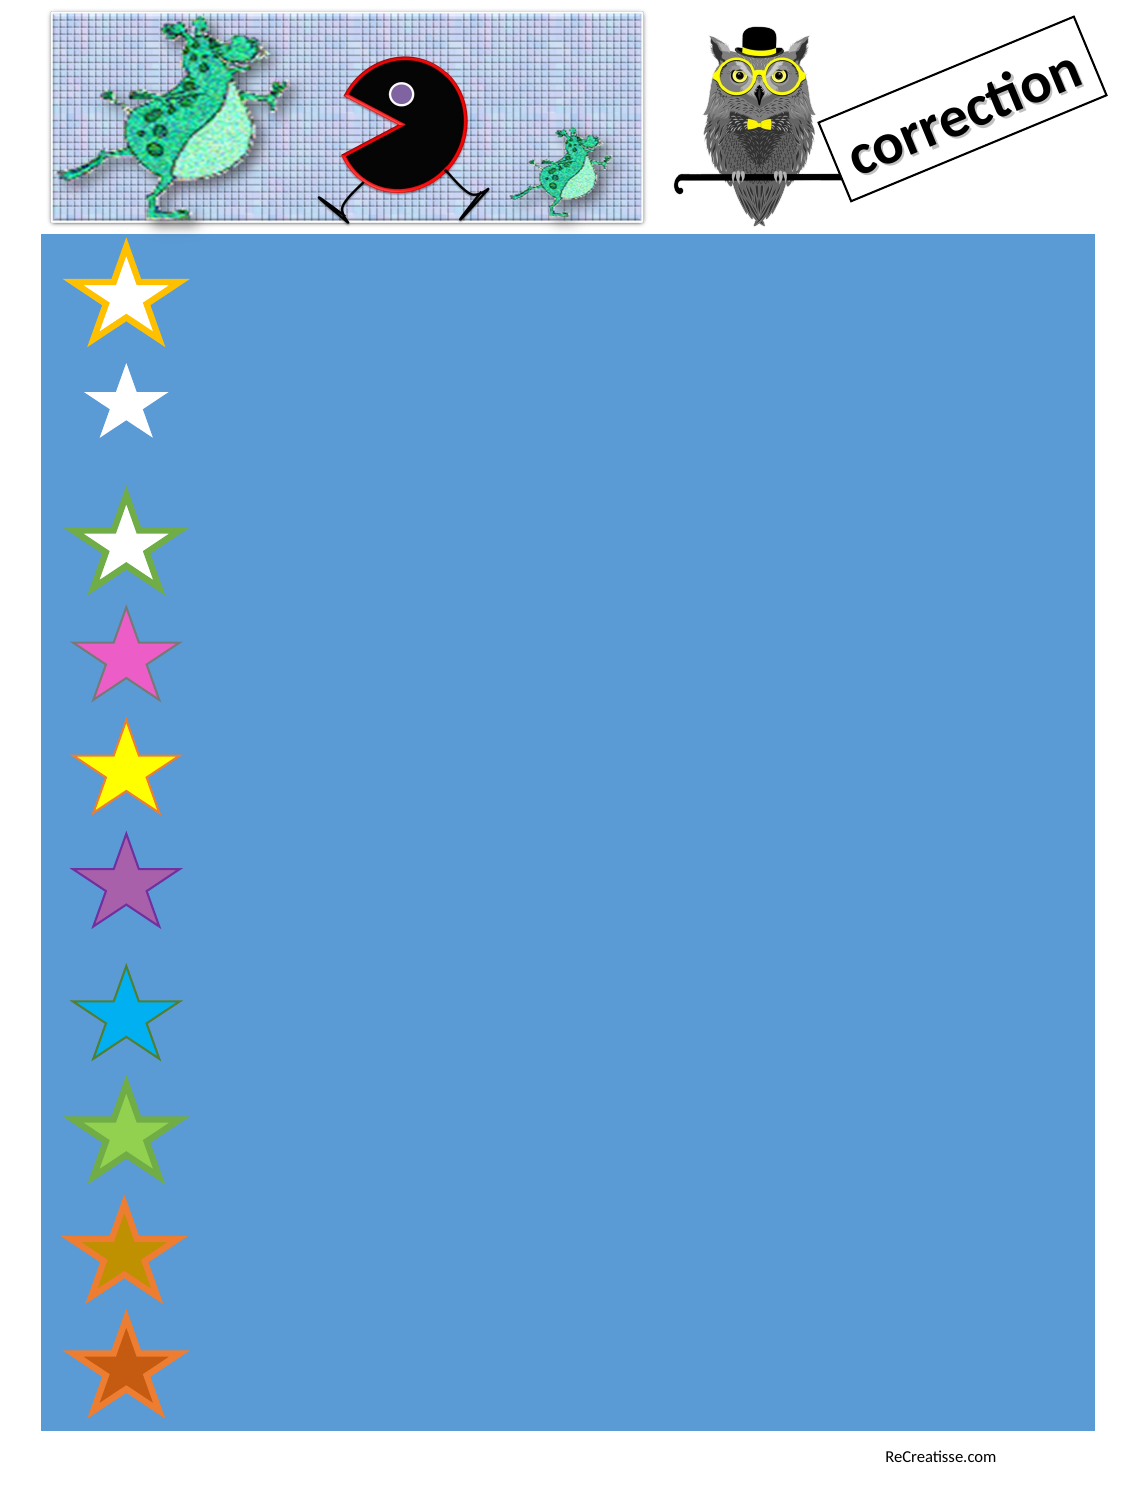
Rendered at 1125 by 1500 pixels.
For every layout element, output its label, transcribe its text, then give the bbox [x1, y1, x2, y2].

table_header [41, 247, 203, 354]
text_box ReCreatisse.com [870, 1438, 1012, 1474]
table_cell [41, 354, 203, 474]
table_cell [203, 354, 1095, 474]
table_cell [41, 1311, 203, 1431]
text_box [72, 966, 180, 1059]
table_cell [203, 1311, 1095, 1431]
text_box [72, 607, 180, 700]
table_cell [41, 1192, 203, 1311]
table_cell [203, 952, 1095, 1072]
text_box [72, 247, 180, 340]
text_box [72, 495, 180, 588]
table_cell [203, 713, 1095, 833]
table_cell [203, 593, 1095, 713]
text_box [72, 1318, 180, 1411]
table_cell [41, 474, 203, 593]
table_cell [203, 1192, 1095, 1311]
text_box [72, 720, 180, 813]
table_cell [41, 833, 203, 952]
table_cell [203, 833, 1095, 952]
table_cell [203, 474, 1095, 593]
table_cell [41, 1072, 203, 1192]
text_box [70, 1203, 178, 1297]
table_cell [41, 713, 203, 833]
picture [39, 1, 871, 247]
table_cell [203, 1072, 1095, 1192]
table_cell [41, 952, 203, 1072]
text_box [72, 353, 180, 446]
text_box correction [818, 16, 1107, 202]
table_cell [41, 593, 203, 713]
text_box [72, 1084, 180, 1177]
text_box [72, 833, 180, 927]
table_header [203, 234, 1095, 354]
